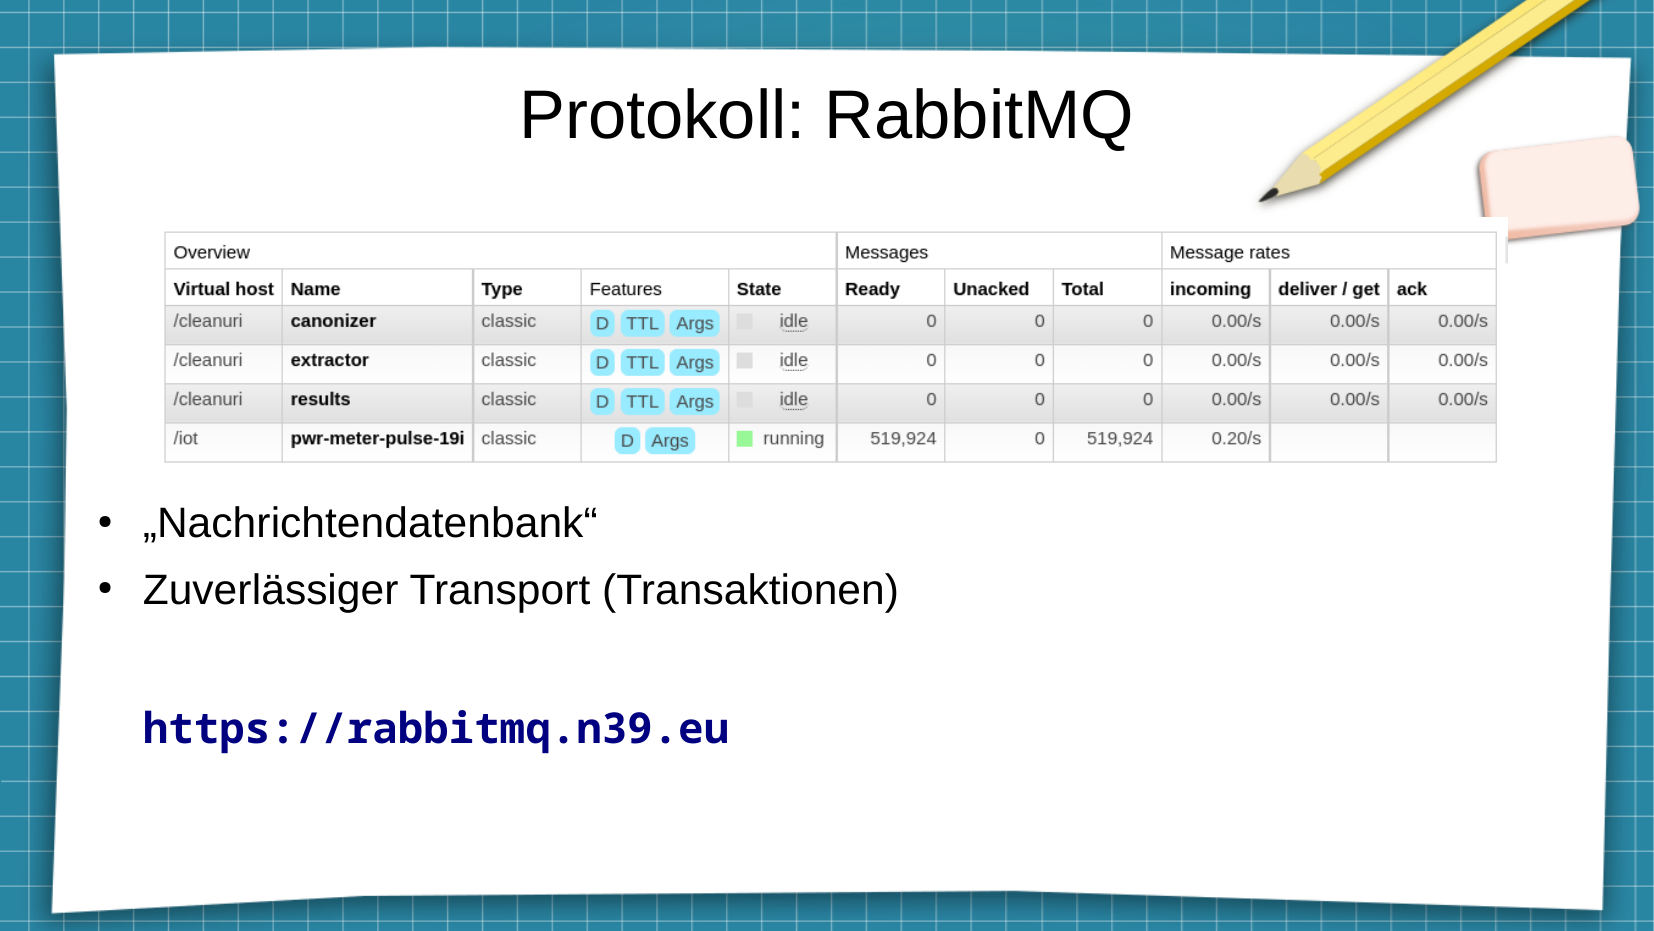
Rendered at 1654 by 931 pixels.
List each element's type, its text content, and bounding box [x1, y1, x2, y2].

title Protokoll: RabbitMQ [82, 37, 1571, 193]
picture [0, 0, 1654, 931]
list „Nachrichtendatenbank“ Zuverlässiger Transport (Transaktionen) https://rabbitmq.n39.eu [82, 499, 1571, 757]
